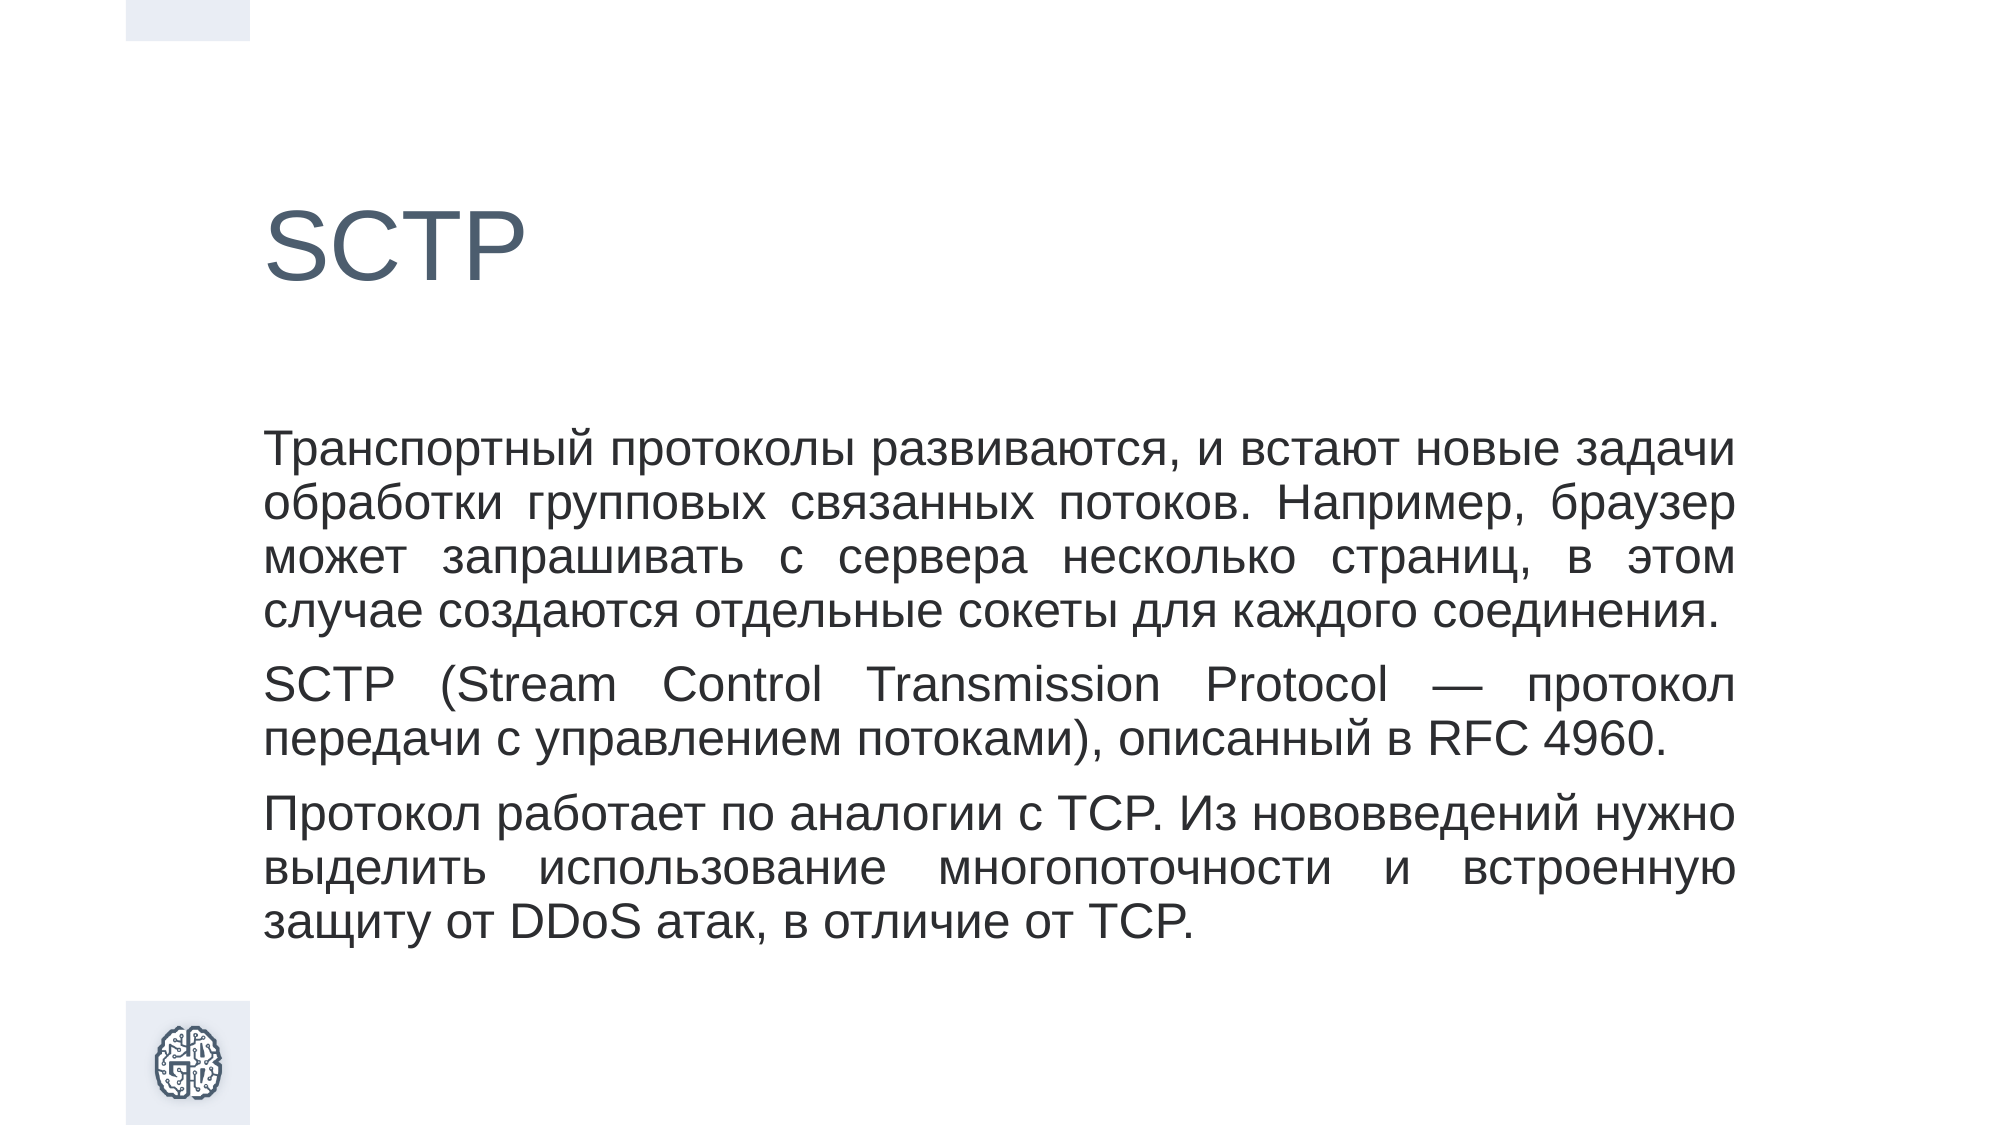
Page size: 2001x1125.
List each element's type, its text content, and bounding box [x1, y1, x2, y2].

picture [144, 1016, 232, 1110]
list Транспортный протоколы развиваются, и встают новые задачи обработки групповых связанных потоков. Например, браузер может запрашивать с сервера несколько страниц, в этом случае создаются отдельные сокеты для каждого соединения. SCTP (Stream Control Transmission Protocol — протокол передачи с управлением потоками), описанный в RFC 4960. Протокол работает по аналогии с TCP. Из нововведений нужно выделить использование многопоточности и встроенную защиту от DDoS атак, в отличие от TCP. [248, 431, 1752, 941]
title SCTP [248, 124, 1752, 372]
